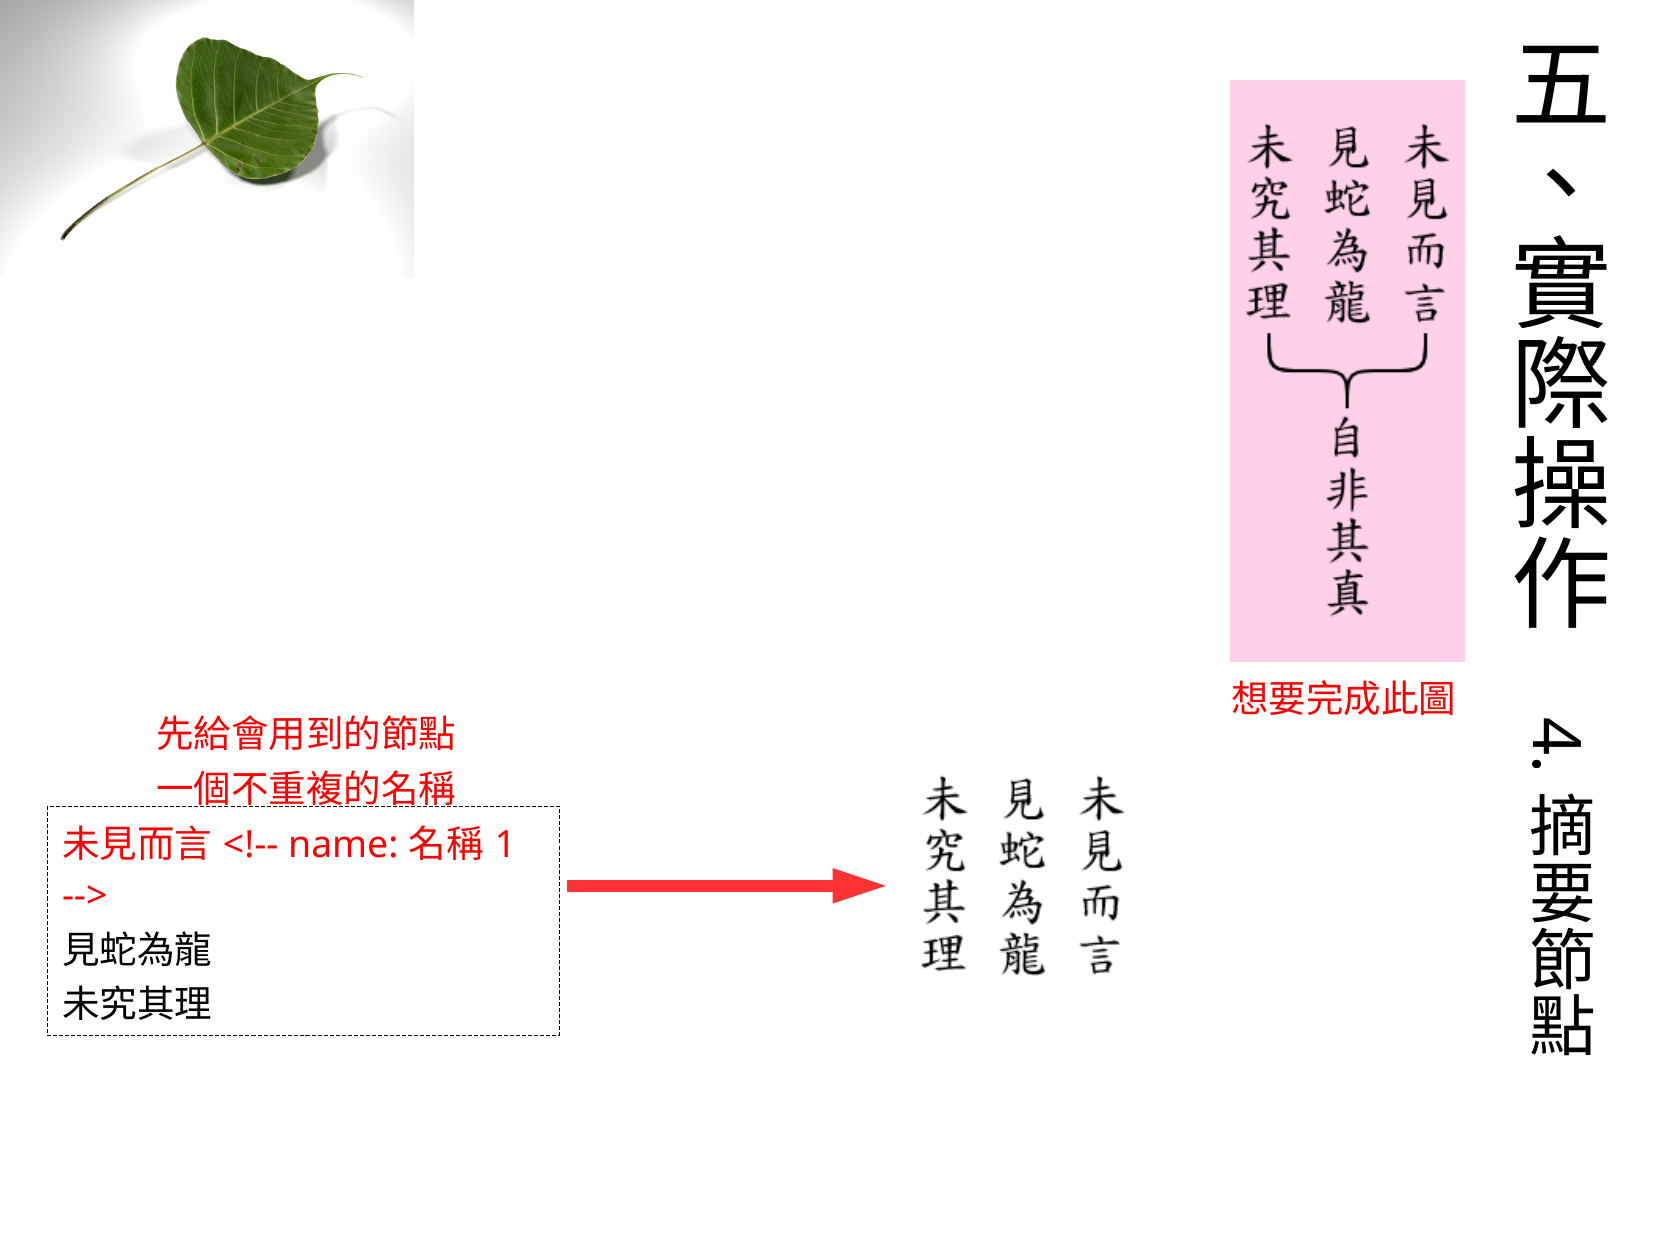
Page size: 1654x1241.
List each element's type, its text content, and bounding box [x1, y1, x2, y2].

text_box 想要完成此圖 [1216, 661, 1477, 739]
text_box 4.摘要節點 [1511, 702, 1619, 1075]
text_box 先給會用到的節點 一個不重複的名稱 [141, 696, 485, 802]
picture [0, 0, 414, 278]
picture [905, 732, 1140, 1023]
text_box 未見而言<!-- name:名稱1 --> 見蛇為龍 未究其理 [47, 806, 560, 957]
text_box 五、實際操作 [1488, 17, 1642, 650]
picture [1230, 80, 1465, 661]
